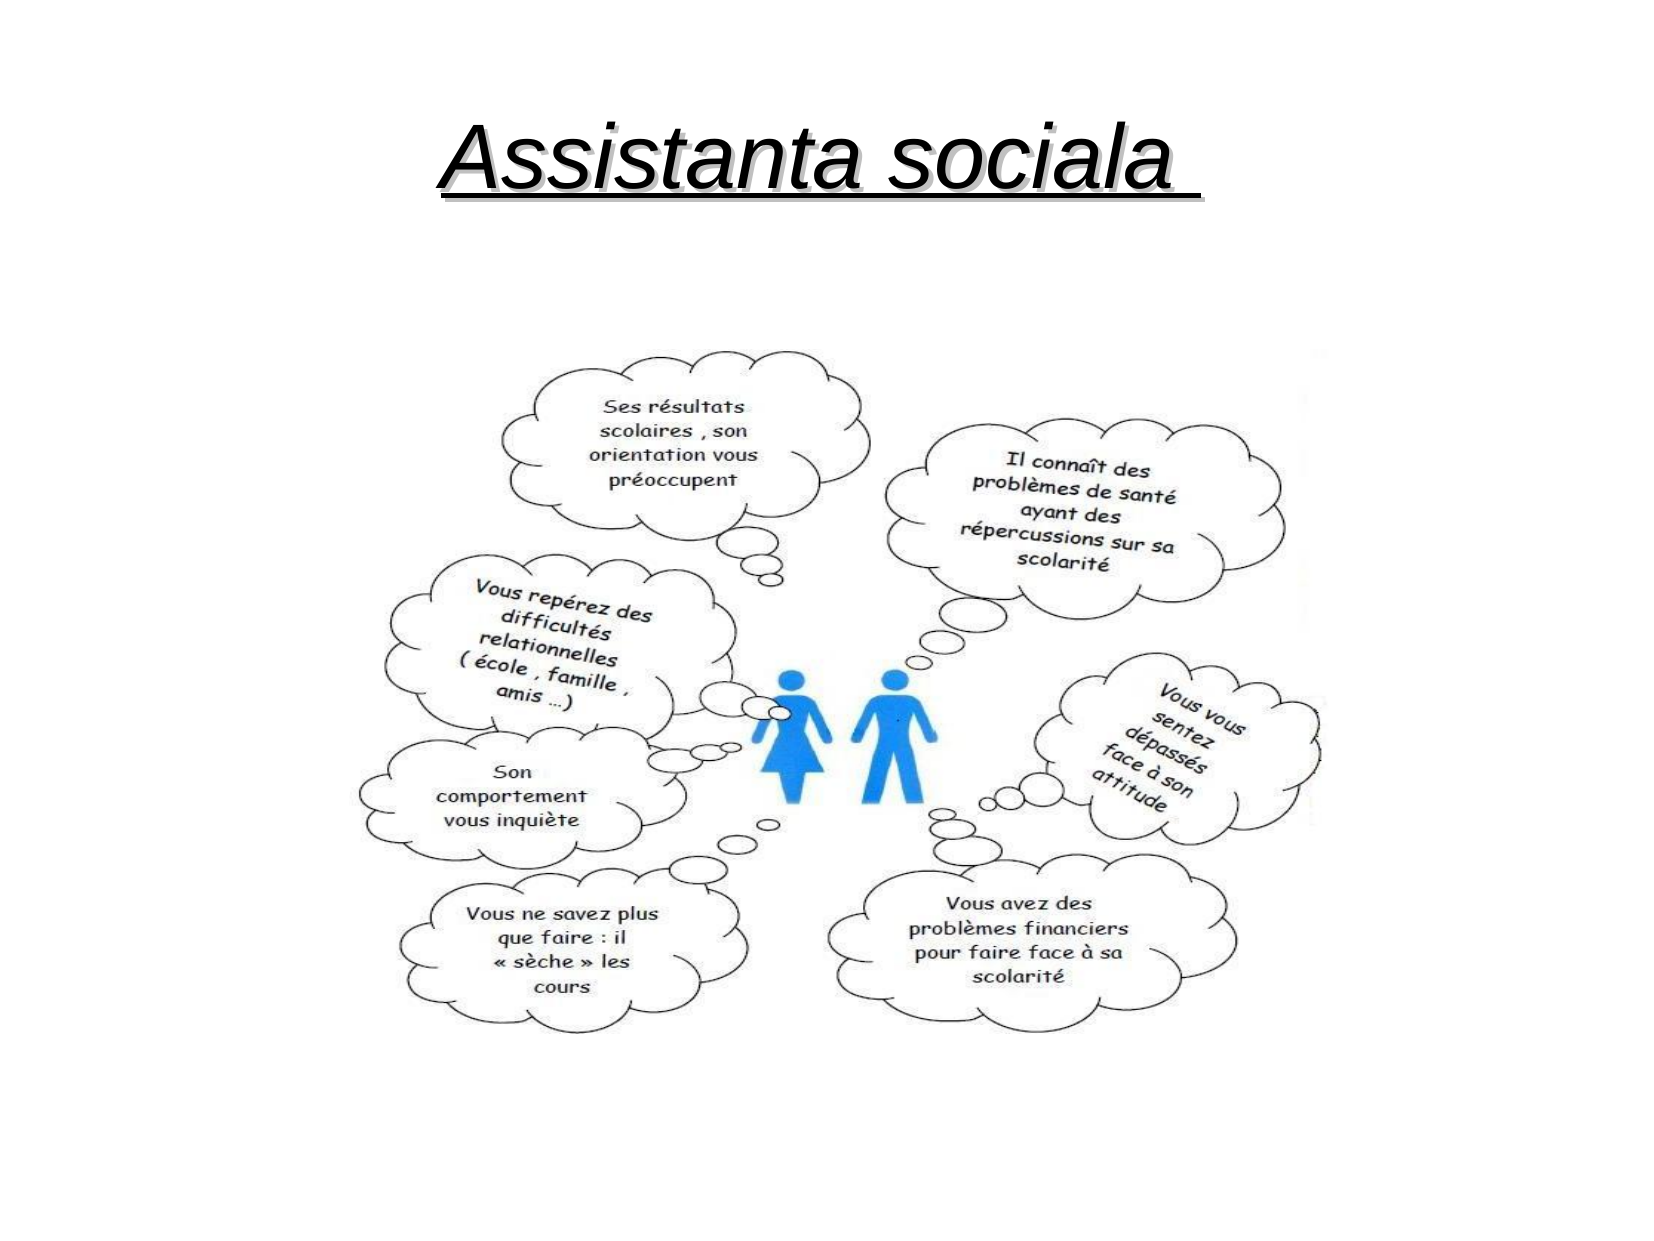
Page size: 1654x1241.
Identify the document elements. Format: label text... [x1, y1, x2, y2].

picture [349, 349, 1329, 1034]
title Assistanta sociala [76, 52, 1565, 260]
